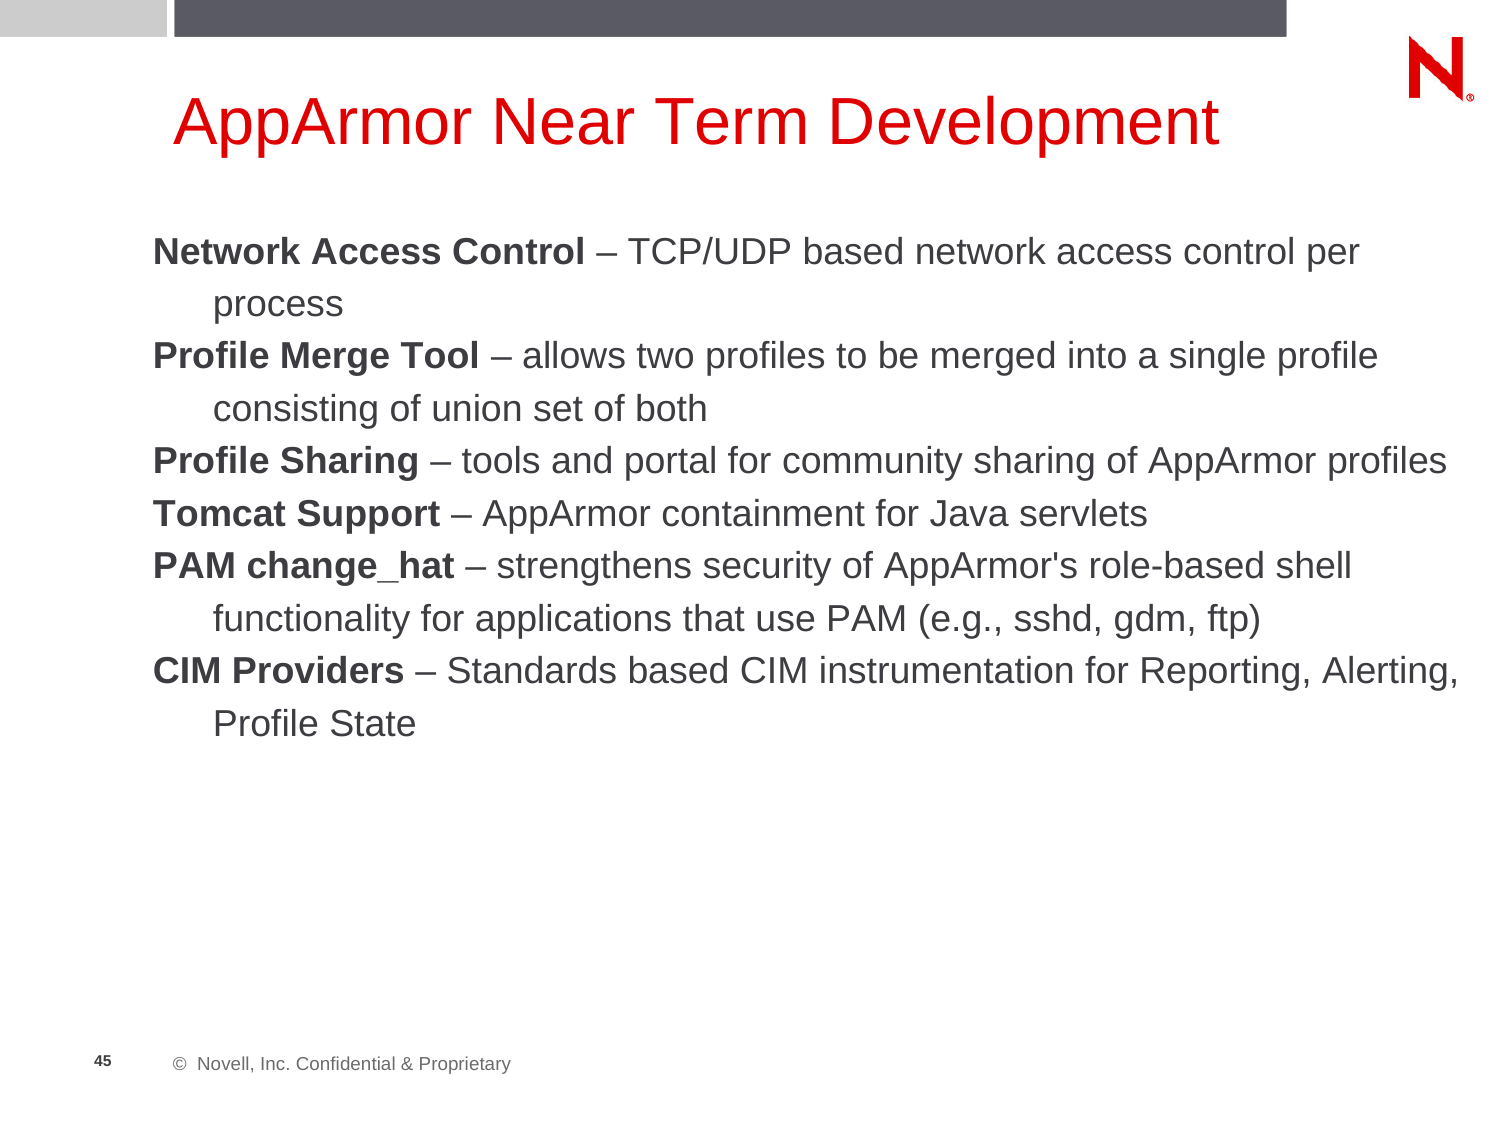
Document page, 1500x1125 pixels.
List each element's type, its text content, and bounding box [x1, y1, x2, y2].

picture [1404, 32, 1477, 105]
list Network Access Control – TCP/UDP based network access control per process Profile Merge Tool – allows two profiles to be merged into a single profile consisting of union set of both Profile Sharing – tools and portal for community sharing of AppArmor profiles Tomcat Support – AppArmor containment for Java servlets PAM change_hat – strengthens security of AppArmor's role-based shell functionality for applications that use PAM (e.g., sshd, gdm, ftp) CIM Providers – Standards based CIM instrumentation for Reporting, Alerting, Profile State [153, 219, 1474, 1023]
title AppArmor Near Term Development [173, 41, 1395, 205]
